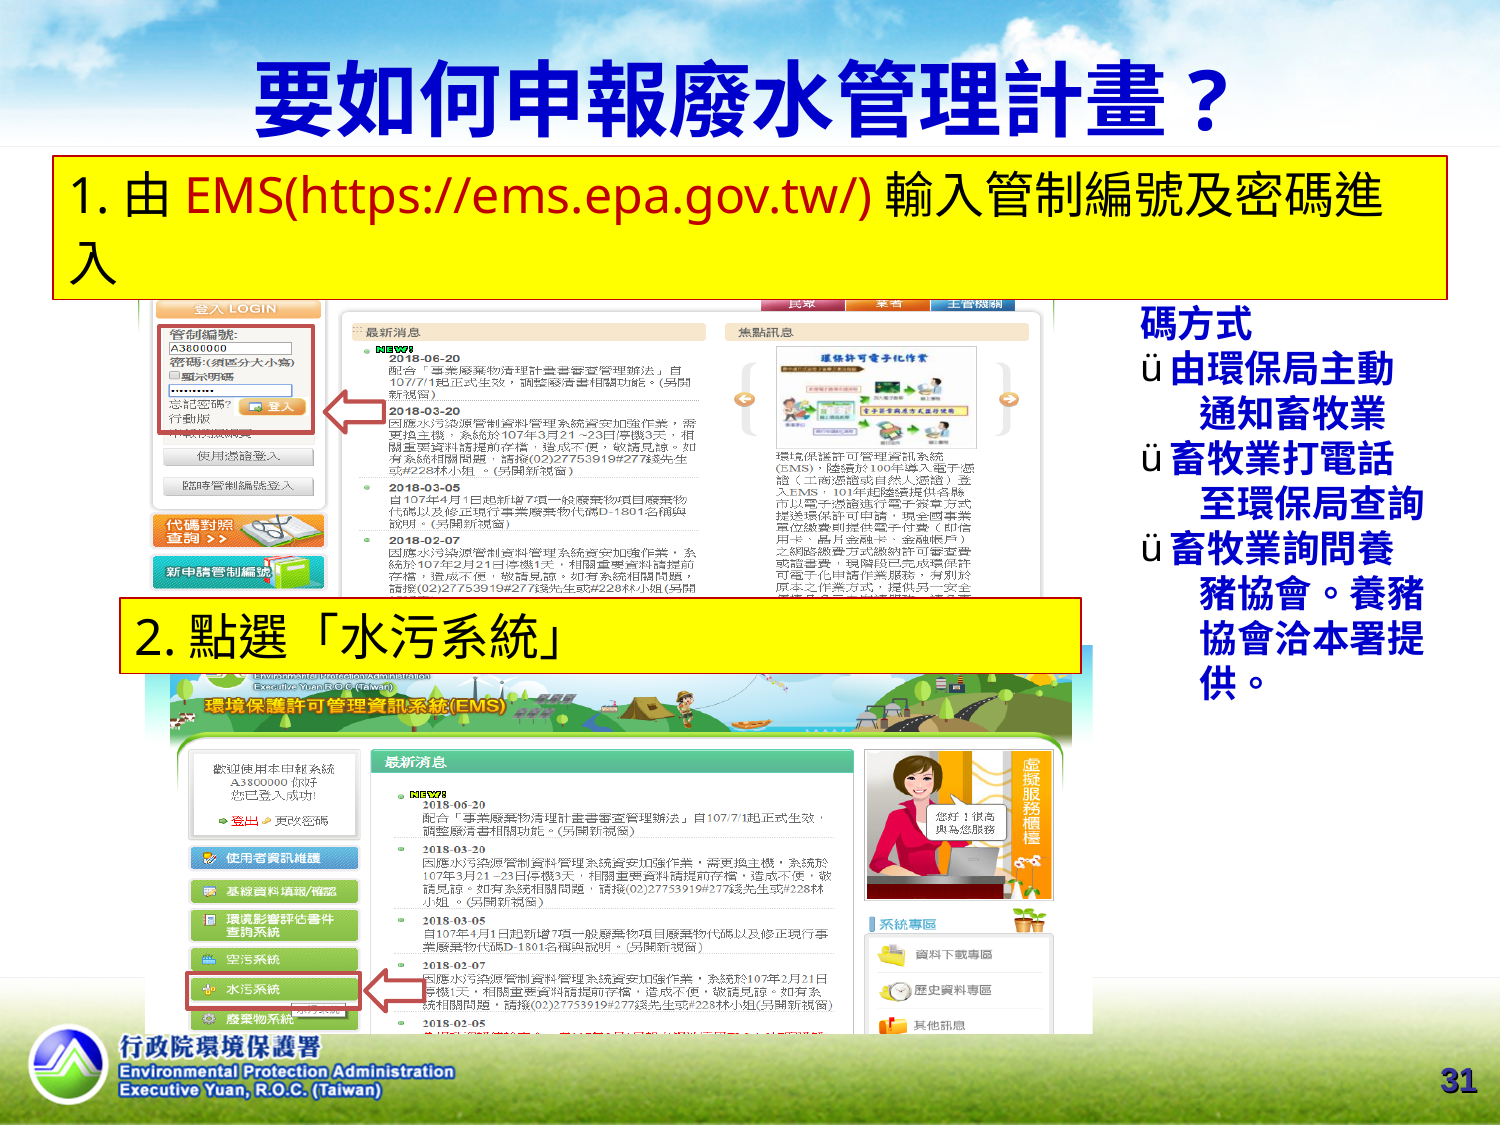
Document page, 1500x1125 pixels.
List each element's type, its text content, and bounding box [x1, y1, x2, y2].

text_box 1.由EMS(https://ems.epa.gov.tw/)輸入管制編號及密碼進入 [53, 156, 1447, 232]
picture [118, 300, 1081, 598]
text_box 取得管制編號及密碼方式 由環保局主動通知畜牧業 畜牧業打電話至環保局查詢 畜牧業詢問養豬協會。養豬協會洽本署提供。 [1097, 300, 1447, 712]
text_box 要如何申報廢水管理計畫? [120, 39, 1361, 155]
text_box 2.點選「水污系統」 [119, 597, 1081, 674]
text_box [324, 391, 384, 433]
text_box [365, 970, 425, 1012]
picture [145, 645, 1093, 1034]
